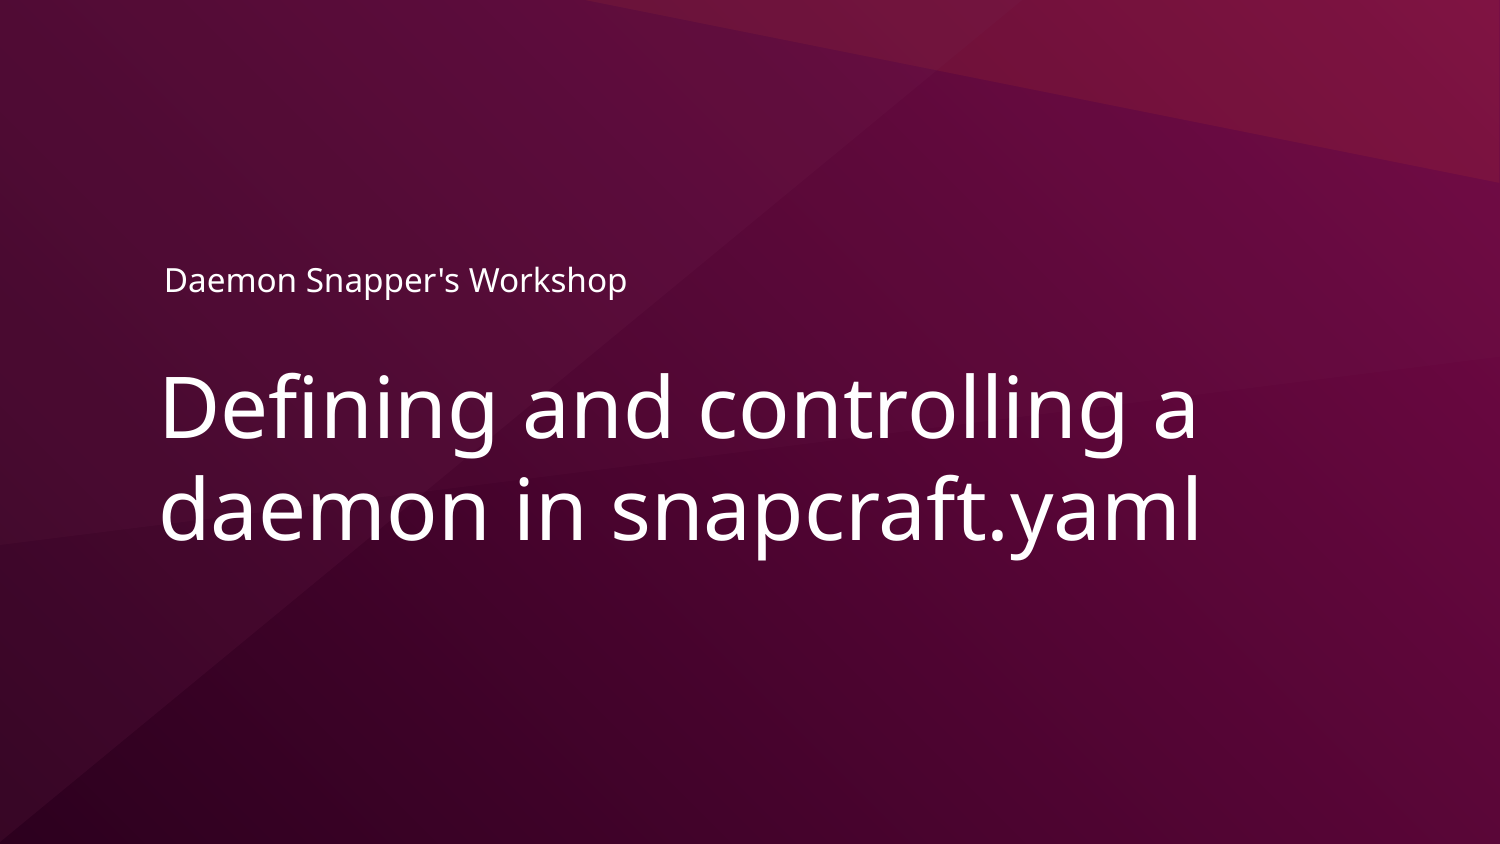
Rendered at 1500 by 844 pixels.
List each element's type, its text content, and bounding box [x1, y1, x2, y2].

subtitle Daemon Snapper's Workshop [163, 259, 940, 324]
title Defining and controlling a daemon in snapcraft.yaml [158, 352, 1378, 607]
